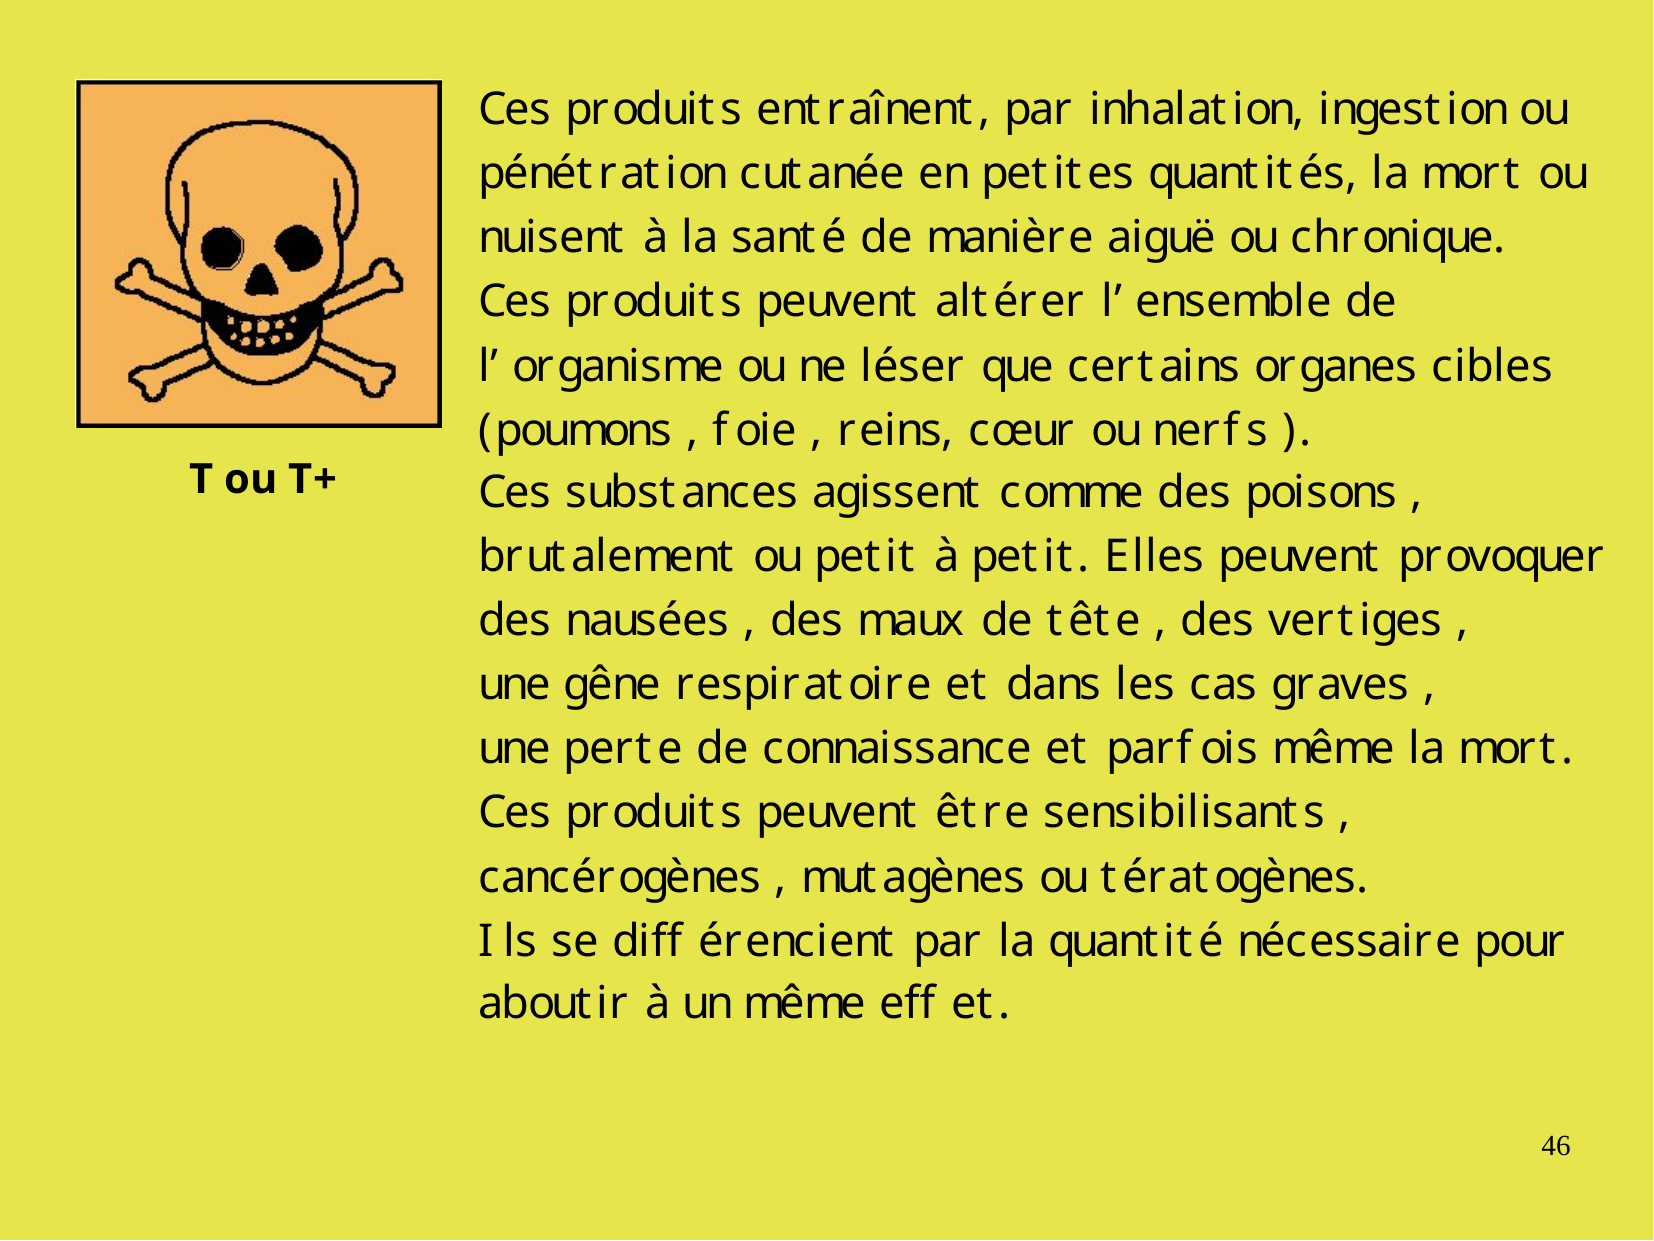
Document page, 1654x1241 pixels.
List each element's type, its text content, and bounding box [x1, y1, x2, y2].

text_box T ou T+ [175, 441, 405, 515]
chart [478, 76, 1612, 1035]
picture [75, 79, 442, 428]
